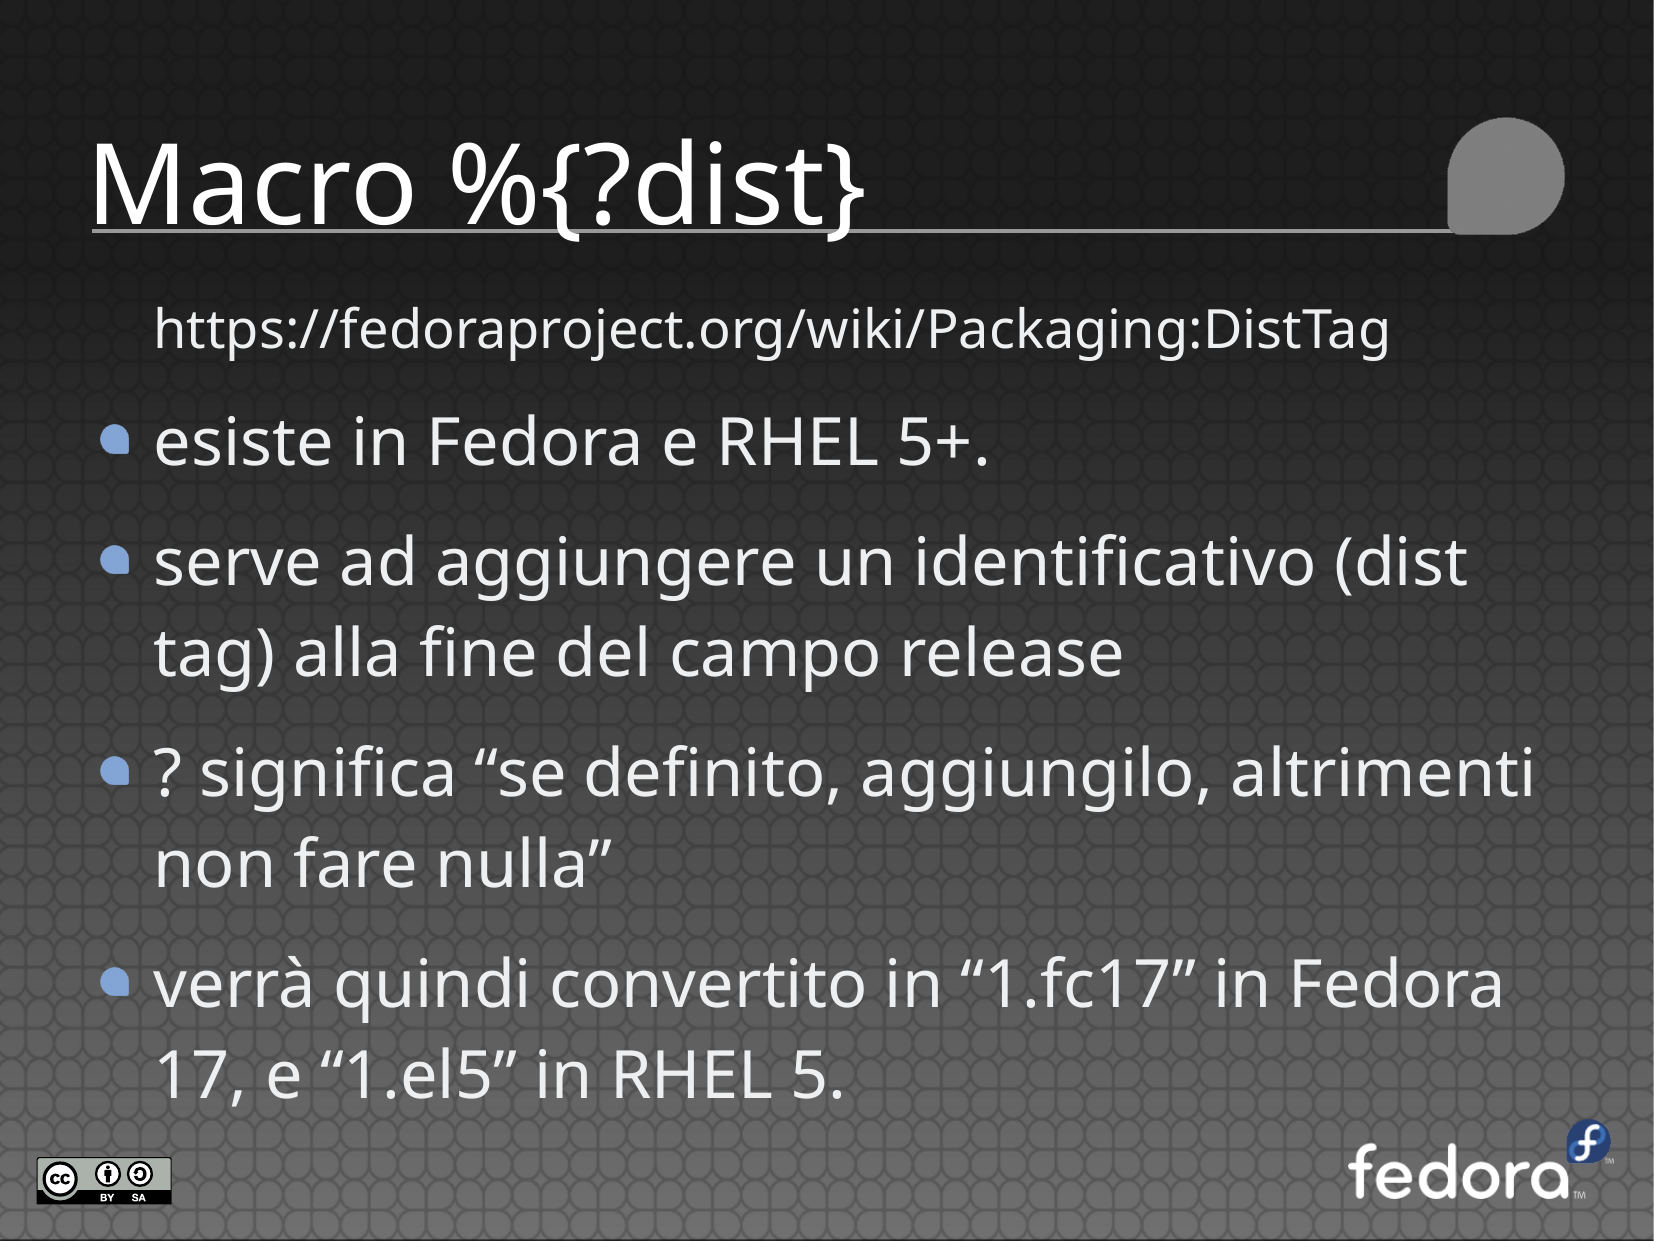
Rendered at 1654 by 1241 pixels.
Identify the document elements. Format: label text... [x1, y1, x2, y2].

list https://fedoraproject.org/wiki/Packaging:DistTag esiste in Fedora e RHEL 5+. serve ad aggiungere un identificativo (dist tag) alla fine del campo release ? significa “se definito, aggiungilo, altrimenti non fare nulla” verrà quindi convertito in “1.fc17” in Fedora 17, e “1.el5” in RHEL 5. [82, 290, 1571, 1124]
picture [0, 0, 1654, 1241]
title Macro %{?dist} [86, 110, 1576, 251]
